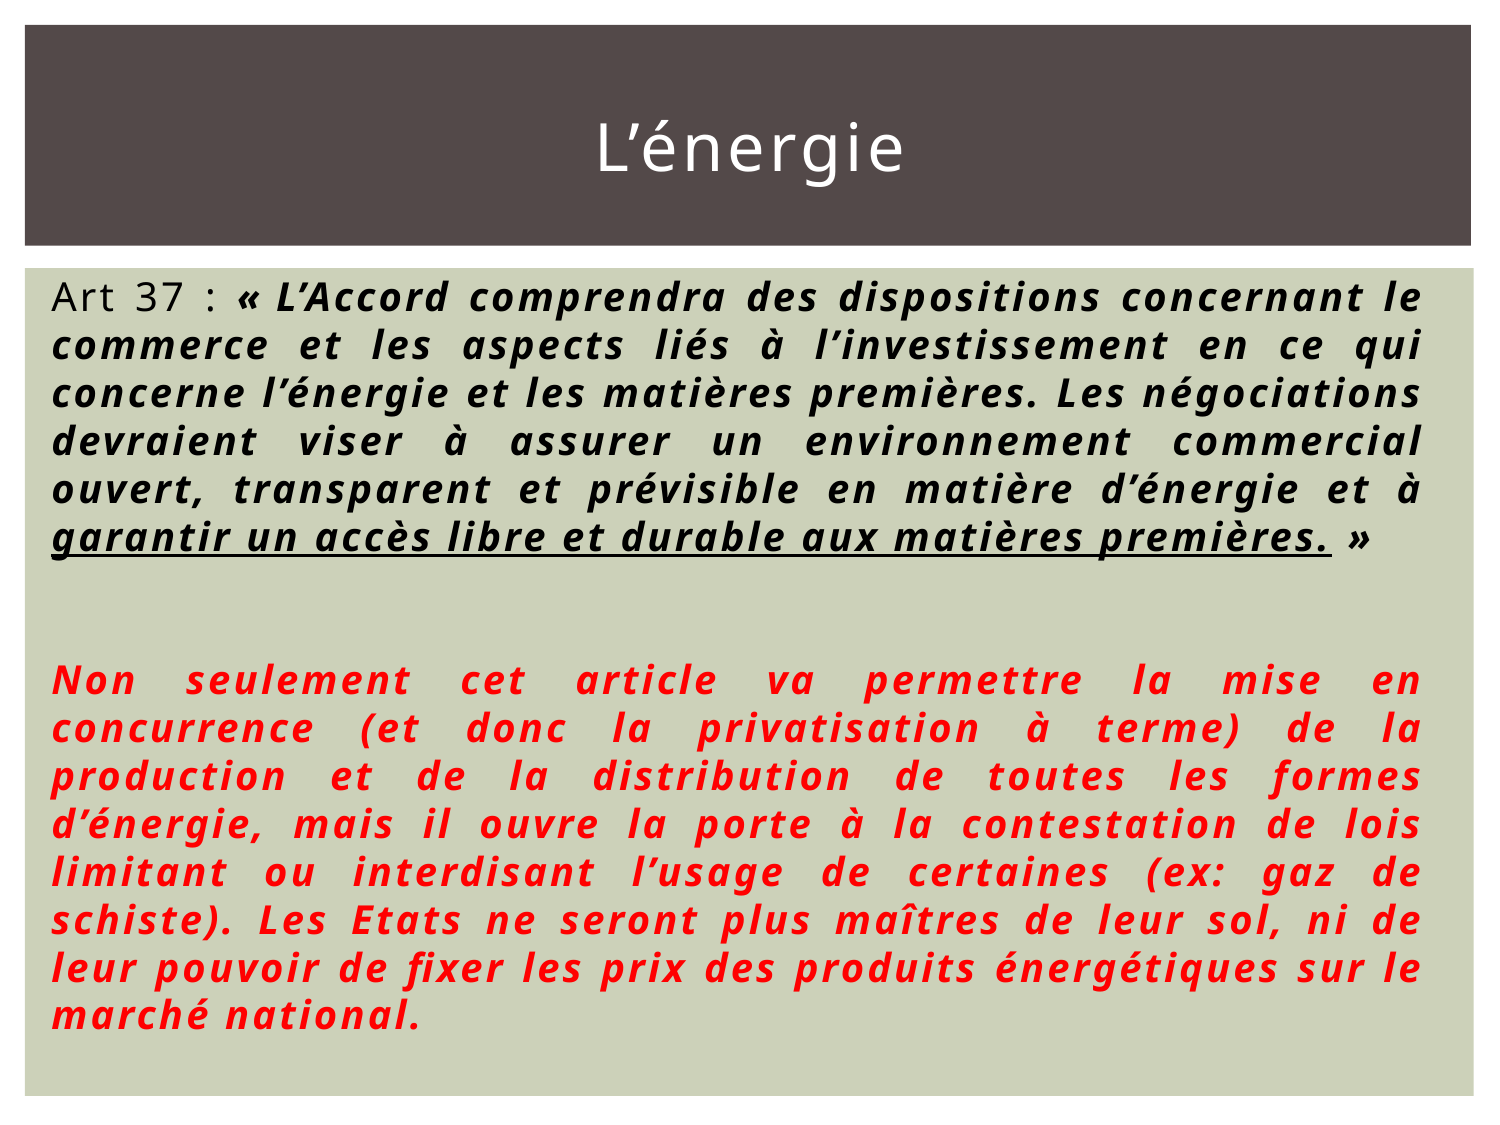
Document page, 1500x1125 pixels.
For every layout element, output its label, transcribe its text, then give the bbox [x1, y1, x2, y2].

list Art 37 : « L’Accord comprendra des dispositions concernant le commerce et les aspects liés à l’investissement en ce qui concerne l’énergie et les matières premières. Les négociations devraient viser à assurer un environnement commercial ouvert, transparent et prévisible en matière d’énergie et à garantir un accès libre et durable aux matières premières. » Non seulement cet article va permettre la mise en concurrence (et donc la privatisation à terme) de la production et de la distribution de toutes les formes d’énergie, mais il ouvre la porte à la contestation de lois limitant ou interdisant l’usage de certaines (ex: gaz de schiste). Les Etats ne seront plus maîtres de leur sol, ni de leur pouvoir de fixer les prix des produits énergétiques sur le marché national. [30, 263, 1442, 1078]
title L’énergie [62, 58, 1438, 232]
